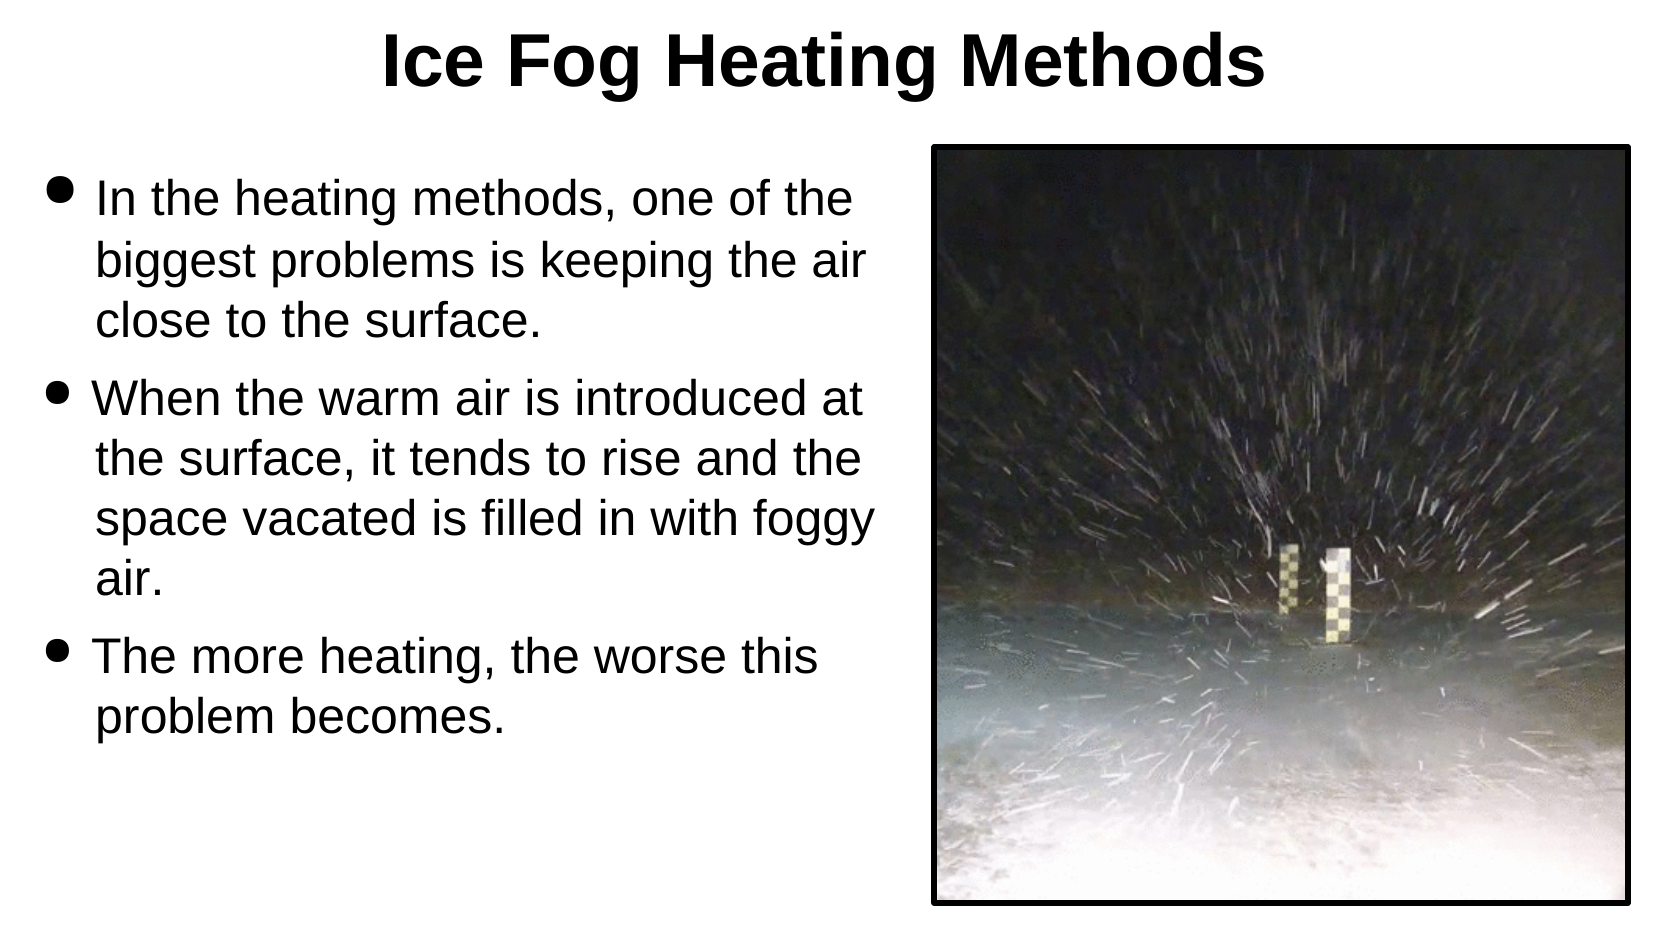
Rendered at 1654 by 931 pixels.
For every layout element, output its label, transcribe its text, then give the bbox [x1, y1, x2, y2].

text_box In the heating methods, one of the biggest problems is keeping the air close to the surface. When the warm air is introduced at the surface, it tends to rise and the space vacated is filled in with foggy air. The more heating, the worse this problem becomes. [4, 149, 931, 751]
title Ice Fog Heating Methods [0, 5, 1654, 107]
picture [937, 150, 1625, 901]
